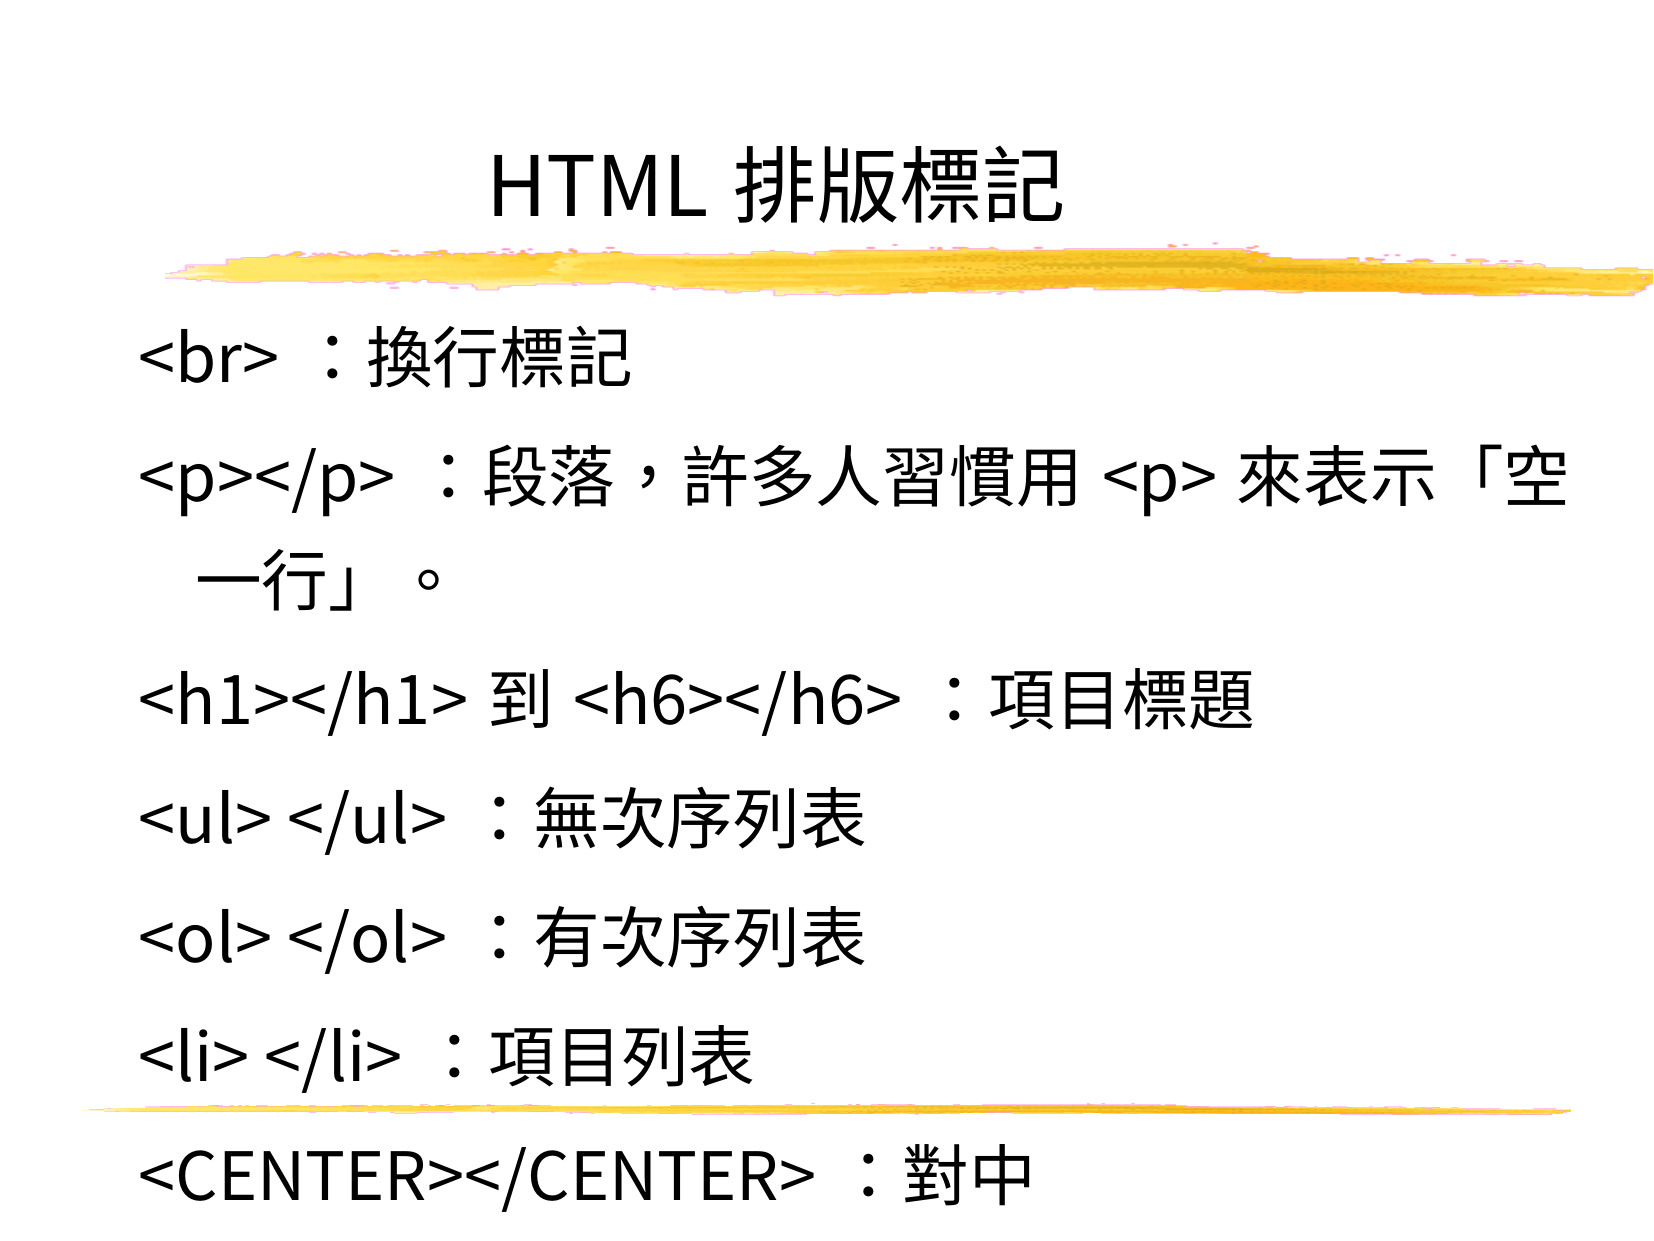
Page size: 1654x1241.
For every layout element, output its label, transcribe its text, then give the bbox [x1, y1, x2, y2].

title HTML排版標記 [73, 41, 1479, 249]
picture [82, 1102, 124, 1117]
picture [165, 237, 1654, 308]
list <br>：換行標記 <p></p>：段落，許多人習慣用<p>來表示「空一行」。 <h1></h1>到<h6></h6>：項目標題 <ul> </ul>：無次序列表 <ol> </ol>：有次序列表 <li> </li>：項目列表 <CENTER></CENTER>：對中 <pre> </pre>：預先排版文字（瀏覽器不排版） [124, 289, 1614, 1160]
